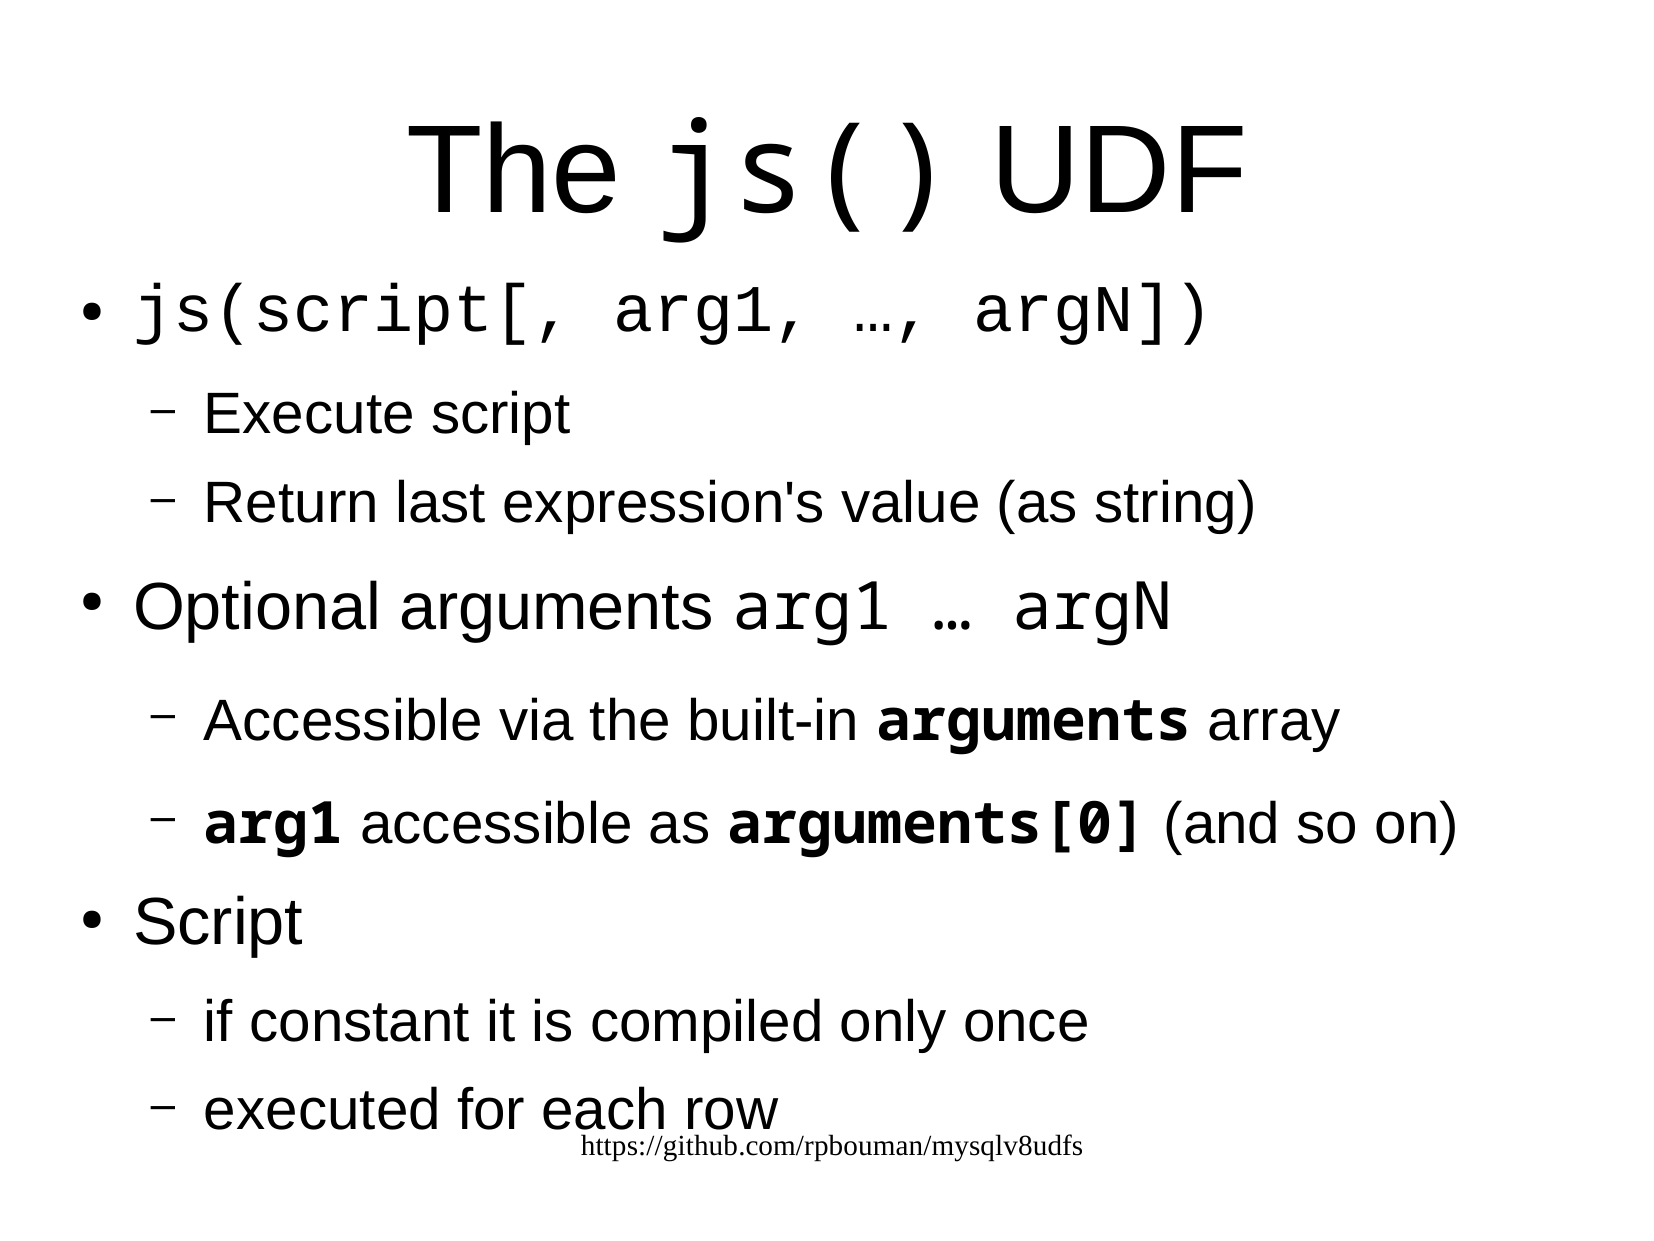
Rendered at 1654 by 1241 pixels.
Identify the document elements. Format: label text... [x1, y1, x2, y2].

title The js() UDF [82, 60, 1571, 268]
list js(script[, arg1, …, argN]) Execute script Return last expression's value (as string) Optional arguments arg1 … argN Accessible via the built-in arguments array arg1 accessible as arguments[0] (and so on) Script if constant it is compiled only once executed for each row [62, 275, 1636, 1160]
